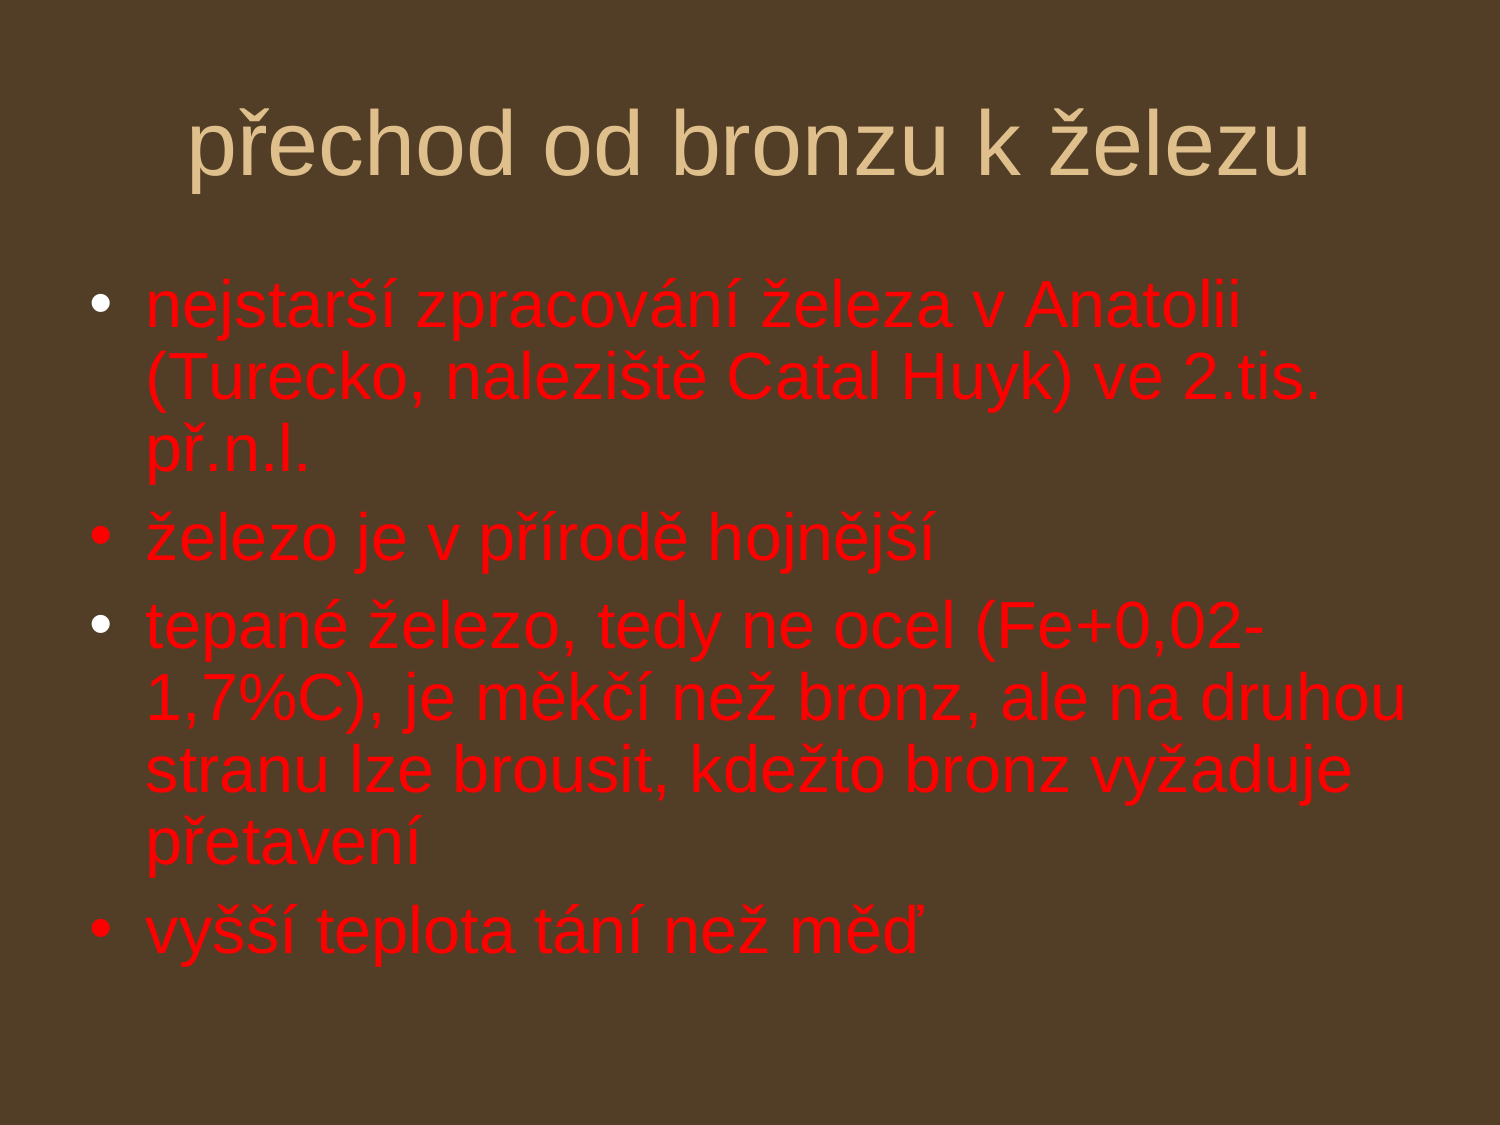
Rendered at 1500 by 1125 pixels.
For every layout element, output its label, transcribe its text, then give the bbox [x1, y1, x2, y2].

list nejstarší zpracování železa v Anatolii (Turecko, naleziště Catal Huyk) ve 2.tis. př.n.l. železo je v přírodě hojnější tepané železo, tedy ne ocel (Fe+0,02-1,7%C), je měkčí než bronz, ale na druhou stranu lze brousit, kdežto bronz vyžaduje přetavení vyšší teplota tání než měď [75, 262, 1426, 1005]
title přechod od bronzu k železu [75, 45, 1426, 233]
